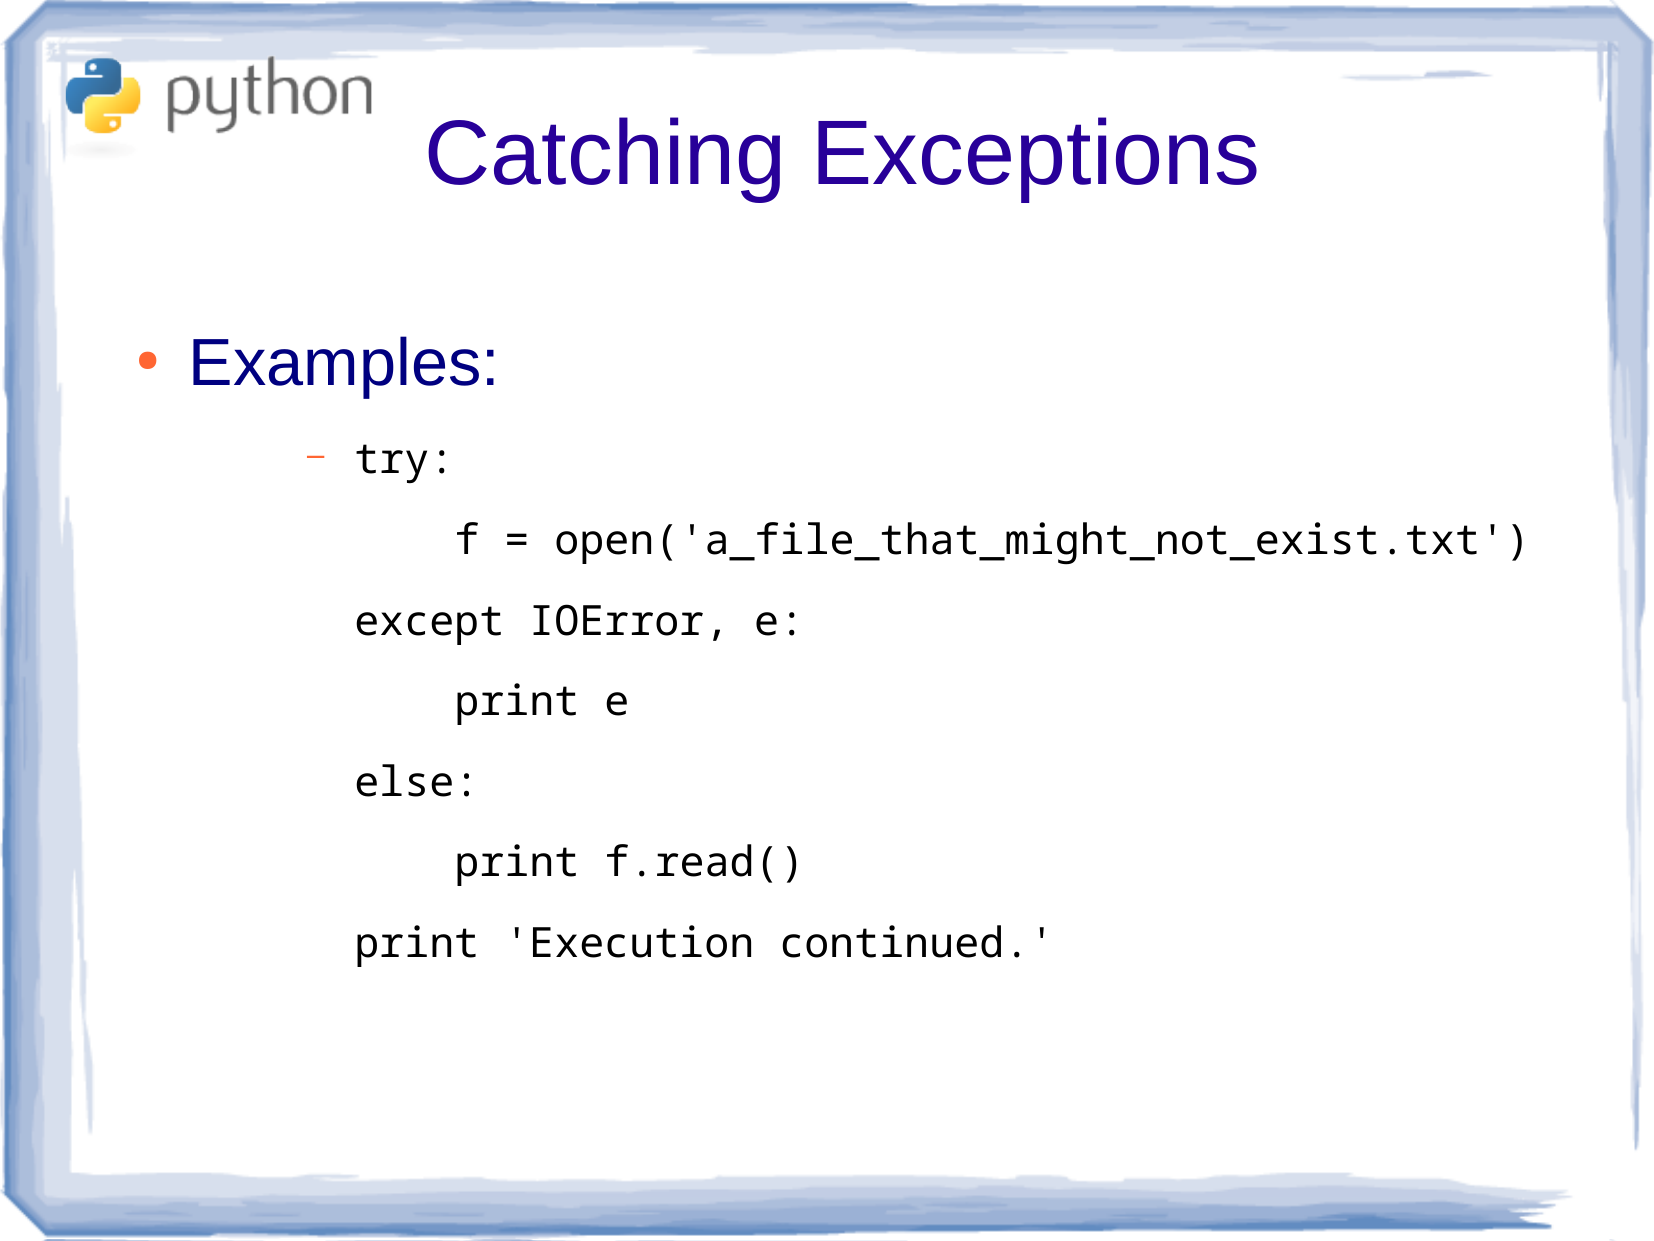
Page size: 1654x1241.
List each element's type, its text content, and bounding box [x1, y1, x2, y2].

list Examples: try: f = open('a_file_that_might_not_exist.txt') except IOError, e: print e else: print f.read() print 'Execution continued.' [118, 324, 1571, 990]
picture [0, 0, 1654, 1241]
title Catching Exceptions [82, 49, 1571, 257]
